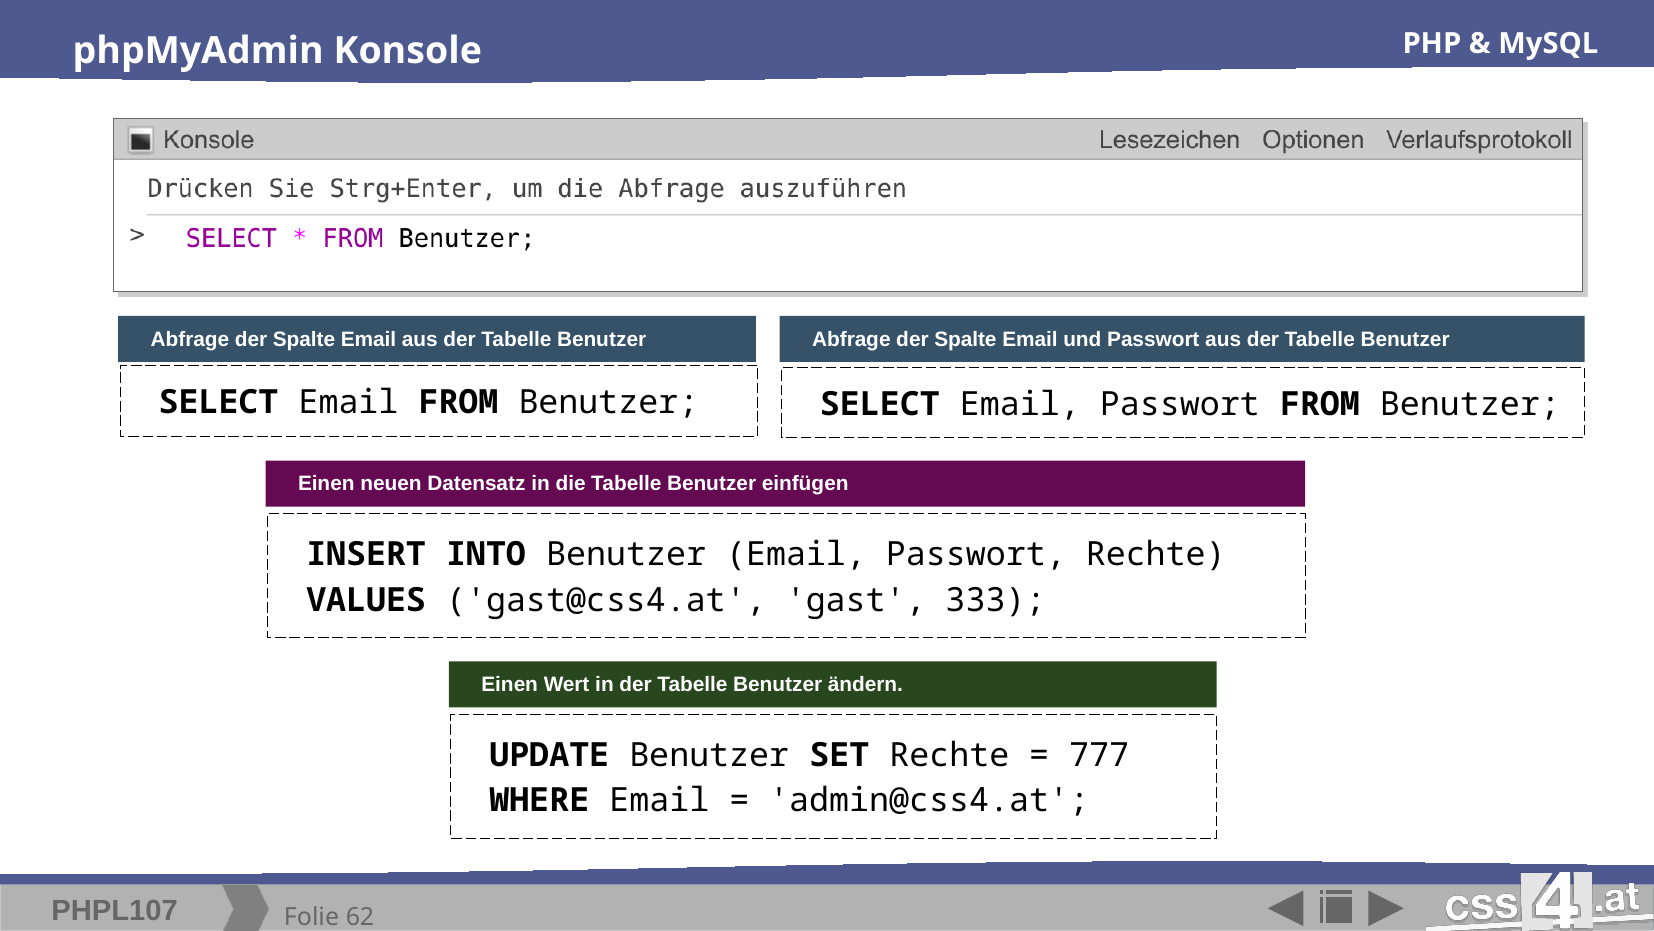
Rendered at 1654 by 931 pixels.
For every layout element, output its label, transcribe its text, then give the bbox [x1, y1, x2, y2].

picture [113, 118, 1583, 292]
text_box Einen Wert in der Tabelle Benutzer ändern. [448, 661, 1217, 708]
text_box PHP & MySQL [1387, 15, 1619, 60]
text_box Einen neuen Datensatz in die Tabelle Benutzer einfügen [265, 460, 1306, 507]
text_box UPDATE Benutzer SET Rechte = 777 WHERE Email = 'admin@css4.at'; [450, 714, 1217, 839]
text_box Abfrage der Spalte Email und Passwort aus der Tabelle Benutzer [779, 315, 1585, 362]
text_box SELECT Email FROM Benutzer; [120, 365, 758, 437]
text_box SELECT Email, Passwort FROM Benutzer; [781, 367, 1585, 438]
text_box [0, 0, 1654, 83]
text_box Folie <Foliennummer> [269, 891, 542, 931]
text_box phpMyAdmin Konsole [57, 16, 486, 69]
text_box INSERT INTO Benutzer (Email, Passwort, Rechte) VALUES ('gast@css4.at', 'gast', 333); [267, 513, 1306, 638]
picture [1426, 872, 1654, 931]
text_box Abfrage der Spalte Email aus der Tabelle Benutzer [118, 315, 756, 362]
text_box PHPL107 [36, 886, 209, 931]
text_box [0, 861, 1654, 931]
